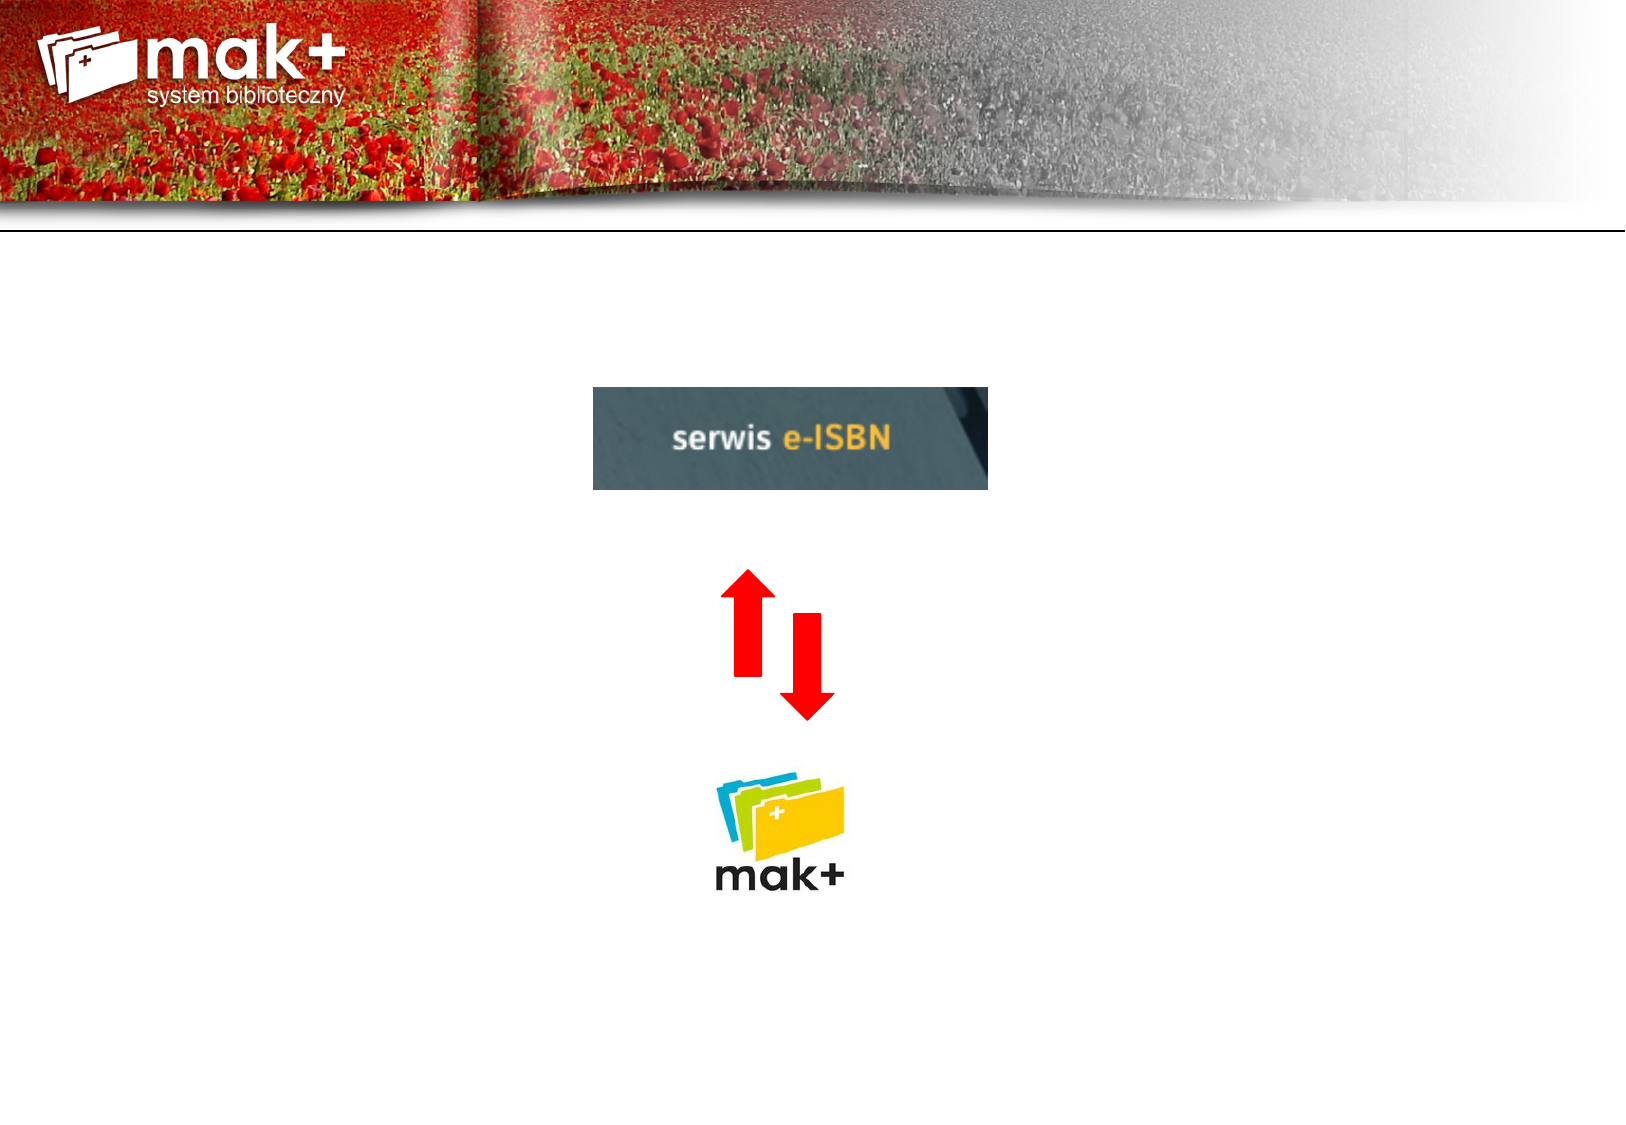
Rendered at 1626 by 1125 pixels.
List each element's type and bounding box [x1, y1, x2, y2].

picture [0, 0, 1625, 231]
picture [684, 746, 873, 920]
text_box [721, 570, 775, 677]
text_box [780, 613, 834, 721]
picture [593, 387, 988, 490]
